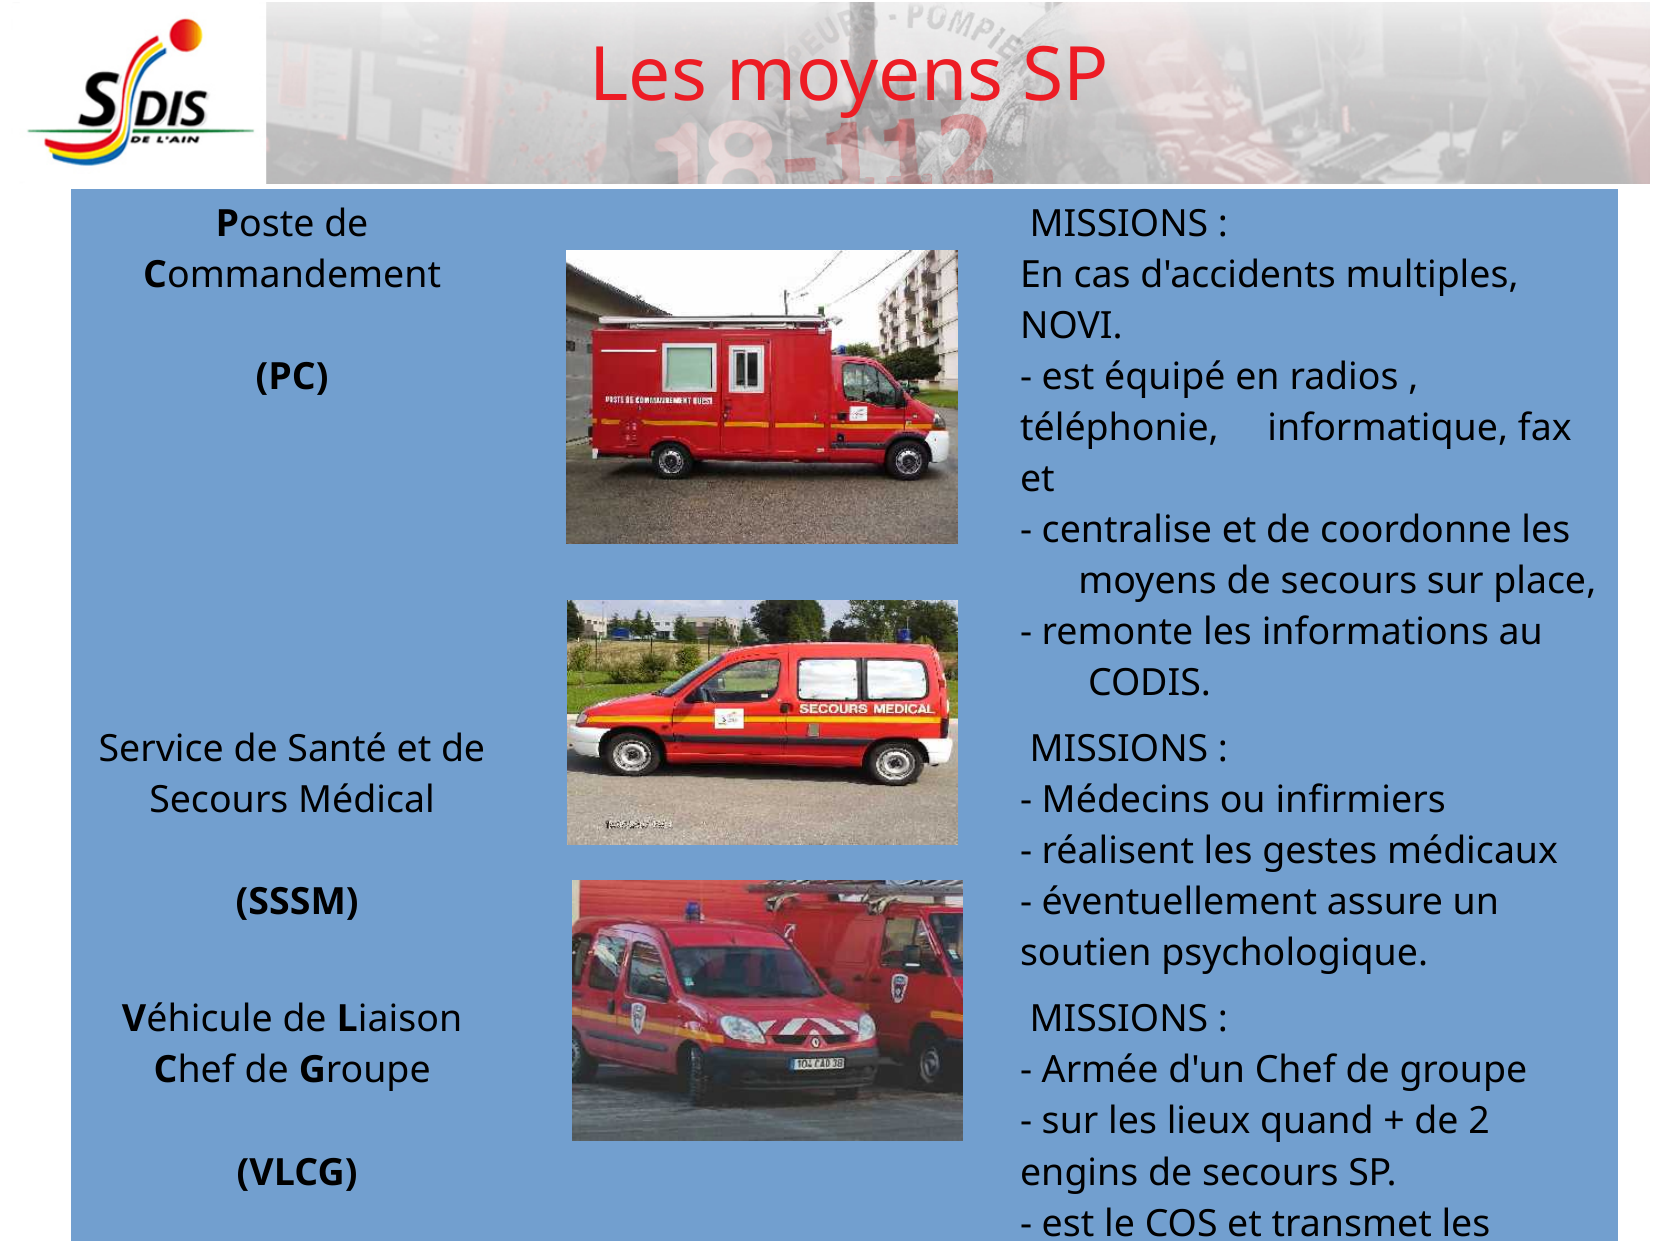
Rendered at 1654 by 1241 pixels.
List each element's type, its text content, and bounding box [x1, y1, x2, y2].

title Les moyens SP [68, 25, 1632, 117]
table_cell Véhicule de Liaison Chef de Groupe (VLCG) [71, 984, 513, 1241]
table_cell MISSIONS : - Armée d'un Chef de groupe - sur les lieux quand + de 2 engins de secours SP. - est le COS et transmet les informations au CODIS. [1005, 984, 1618, 1241]
table_header MISSIONS : En cas d'accidents multiples, NOVI. - est équipé en radios , téléphonie, informatique, fax et - centralise et de coordonne les moyens de secours sur place, - remonte les informations au CODIS. [1005, 189, 1618, 714]
table_cell [513, 714, 1005, 984]
picture [11, 2, 1650, 184]
table_cell MISSIONS : - Médecins ou infirmiers - réalisent les gestes médicaux - éventuellement assure un soutien psychologique. [1005, 714, 1618, 984]
picture [572, 880, 963, 1141]
table_cell Service de Santé et de Secours Médical (SSSM) [71, 714, 513, 984]
table_cell [513, 984, 1005, 1241]
table_header [513, 189, 1005, 714]
table_header Poste de Commandement (PC) [71, 189, 513, 714]
picture [567, 600, 958, 845]
picture [566, 250, 958, 544]
